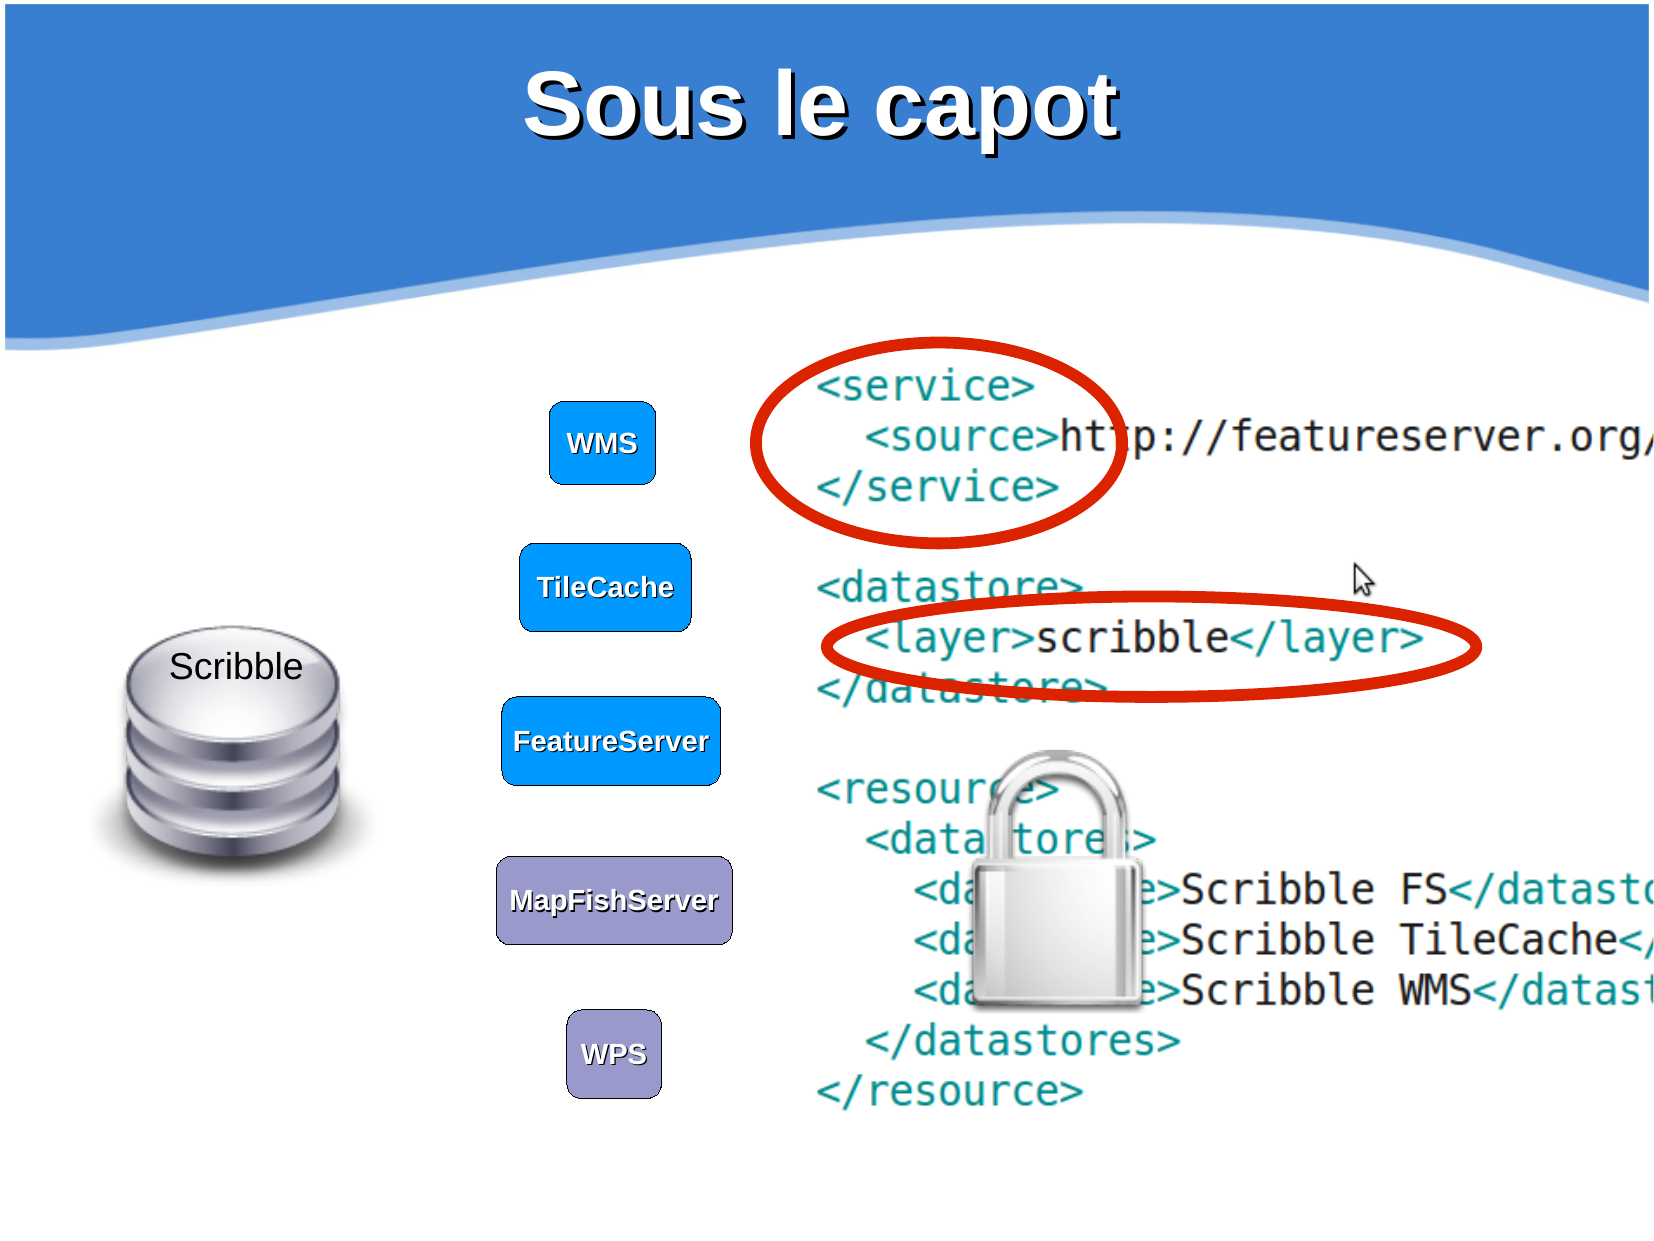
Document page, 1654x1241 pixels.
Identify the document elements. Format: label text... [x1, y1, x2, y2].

text_box FeatureServer [501, 696, 721, 786]
text_box MapFishServer [496, 856, 733, 945]
picture [0, 0, 1654, 1241]
text_box WPS [566, 1009, 662, 1099]
text_box WMS [549, 401, 656, 485]
title Sous le capot [76, 0, 1565, 208]
text_box TileCache [519, 543, 692, 632]
